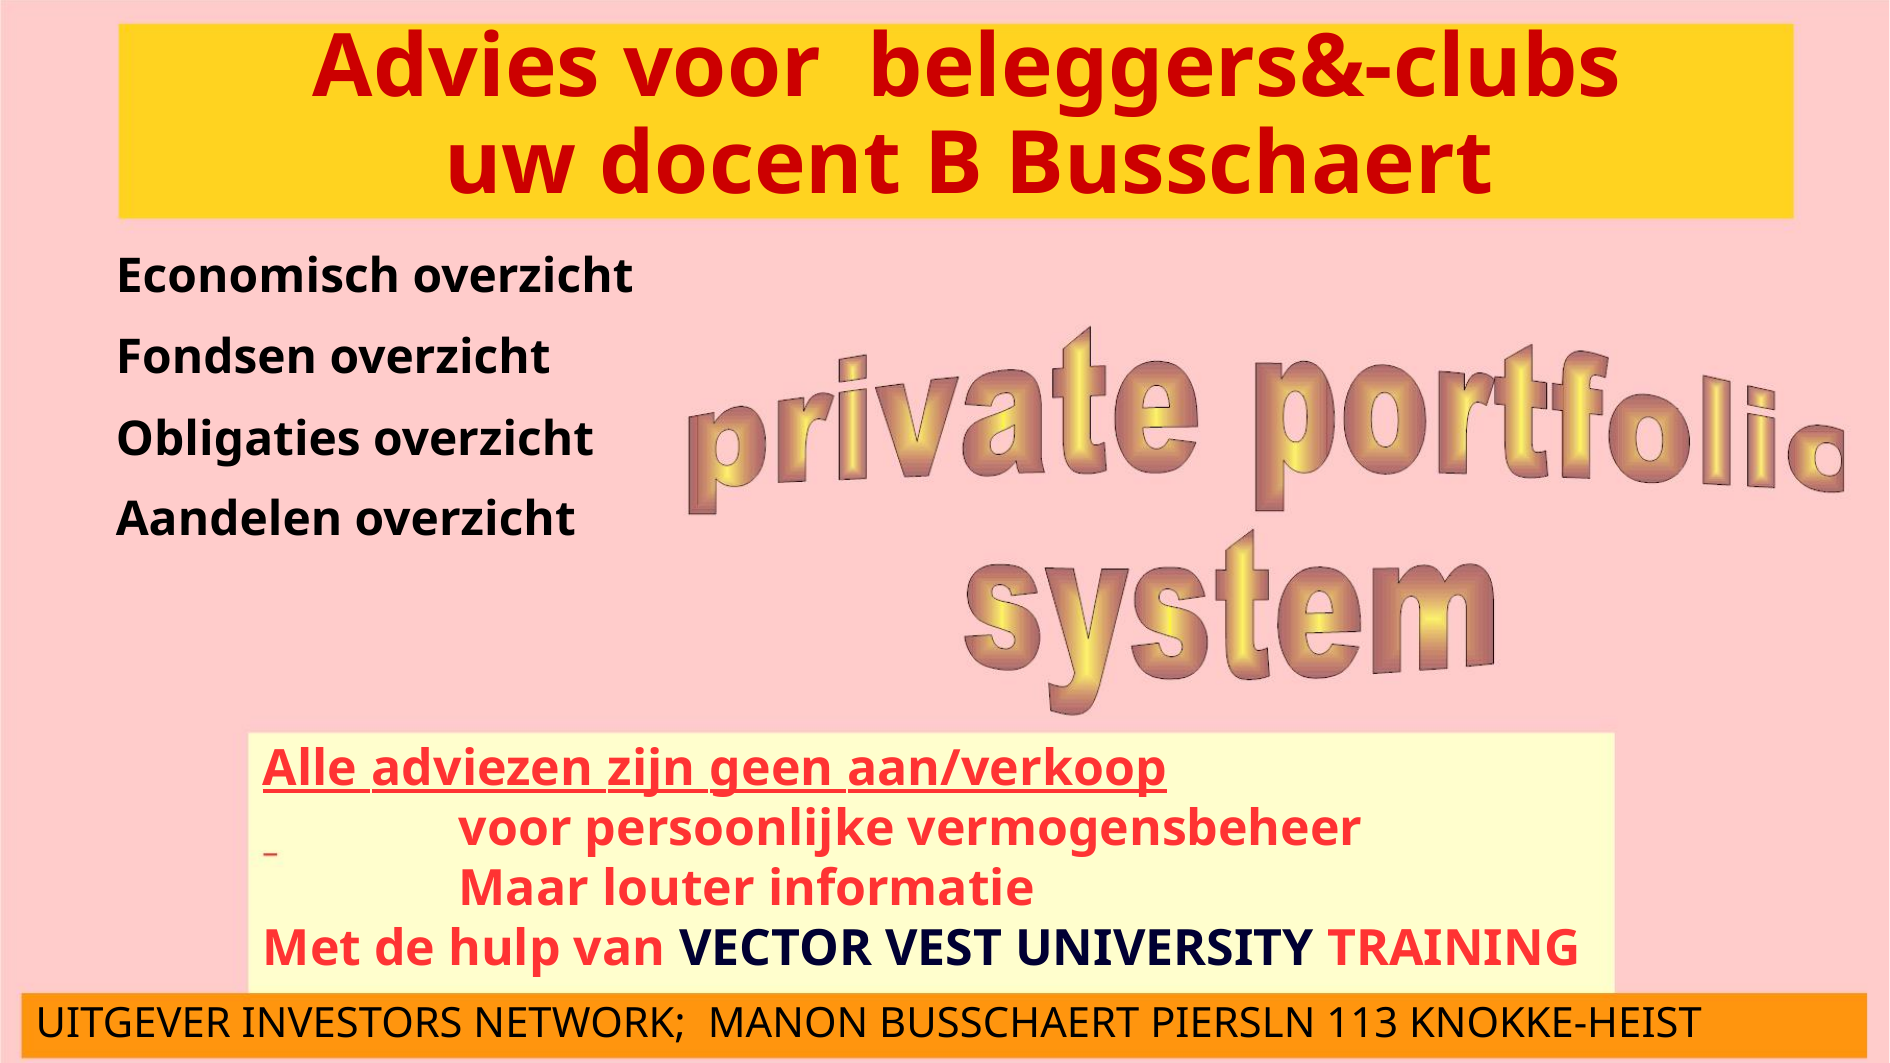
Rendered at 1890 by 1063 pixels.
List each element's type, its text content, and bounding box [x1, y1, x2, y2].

text_box [0, 0, 1890, 1063]
text_box Advies voor beleggers&-clubs uw docent B Busschaert [312, 30, 1789, 351]
text_box UITGEVER INVESTORS NETWORK; MANON BUSSCHAERT PIERSLN 113 KNOKKE-HEIST [35, 1006, 1890, 1063]
text_box Fondsen overzicht Obligaties overzicht Aandelen overzicht [115, 338, 643, 623]
text_box Alle adviezen zijn geen aan/verkoop [262, 747, 1243, 807]
text_box voor persoonlijke vermogensbeheer Maar louter informatie Met de hulp van VECTOR VEST UNIVERSITY TRAINING [262, 807, 1773, 1006]
text_box Economisch overzicht [115, 257, 701, 379]
